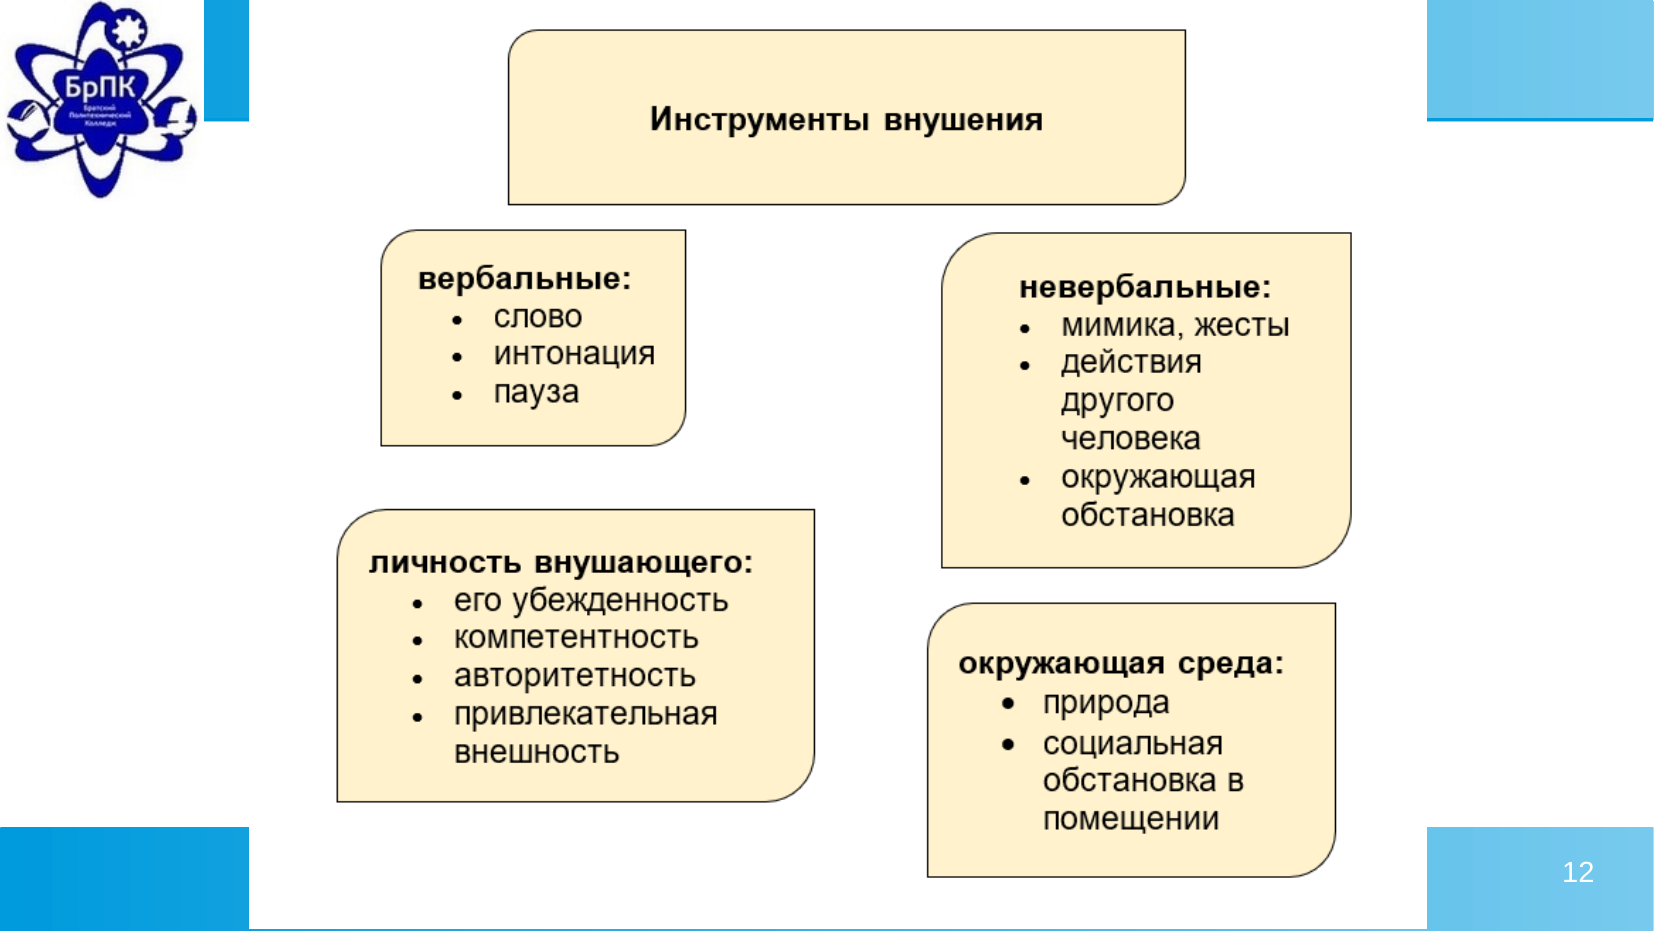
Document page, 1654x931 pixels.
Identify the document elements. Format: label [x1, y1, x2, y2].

picture [0, 0, 204, 203]
picture [249, 0, 1427, 929]
